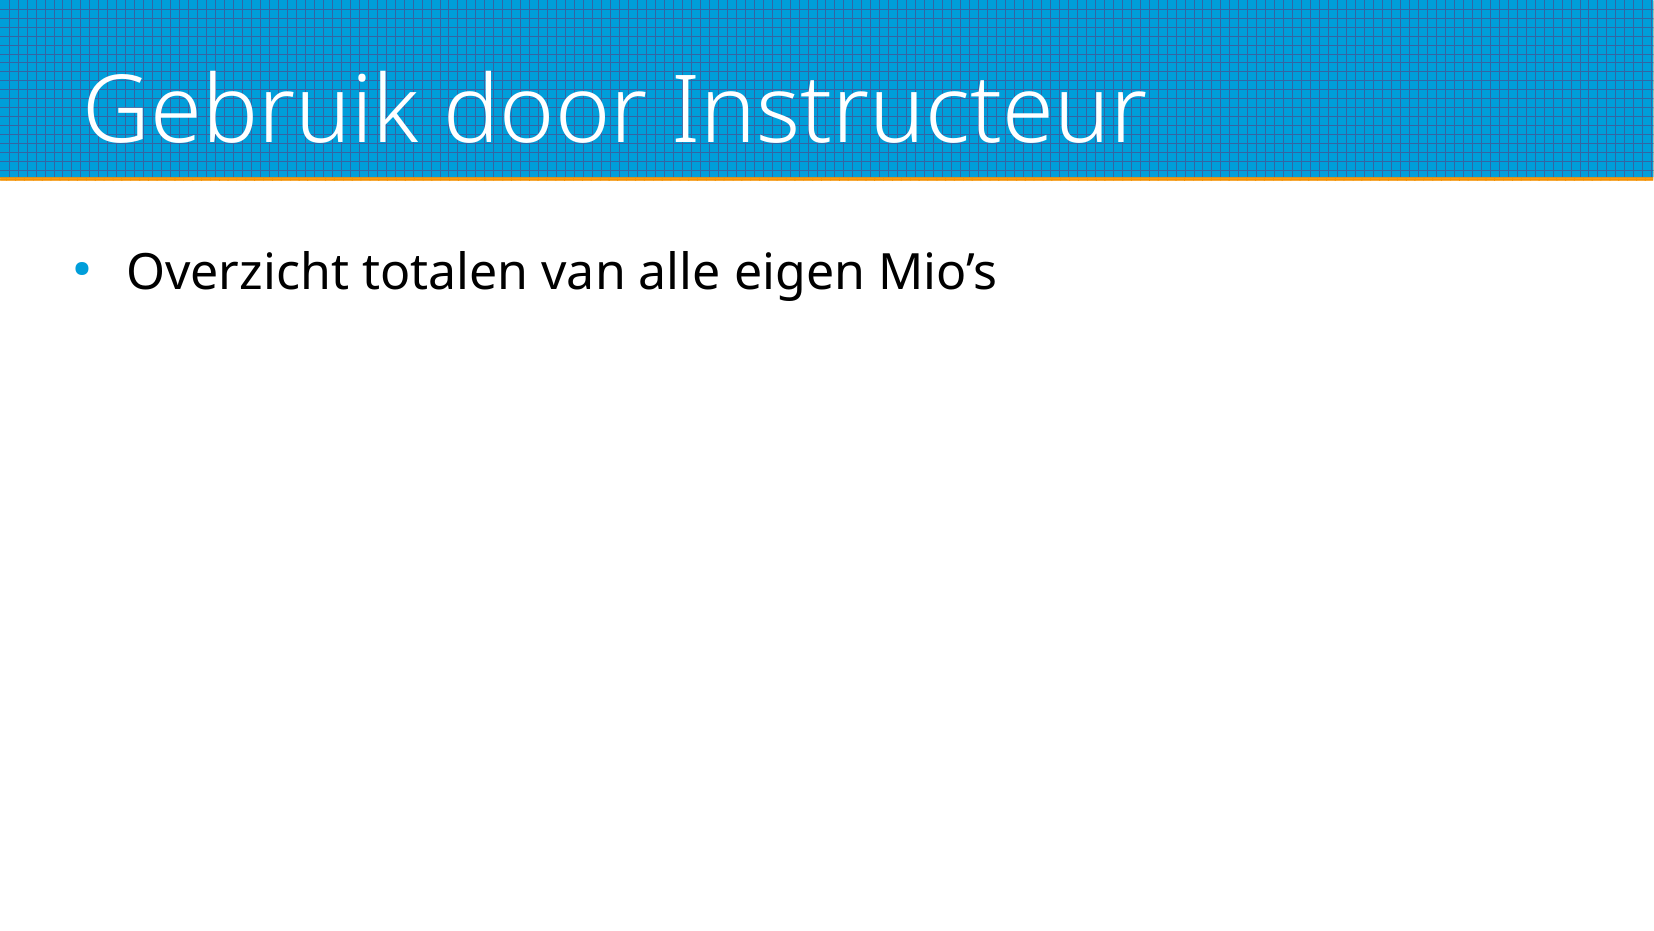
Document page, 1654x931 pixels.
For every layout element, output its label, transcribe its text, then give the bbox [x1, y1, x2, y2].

list Overzicht totalen van alle eigen Mio’s [55, 236, 1536, 811]
title Gebruik door Instructeur [82, 14, 1571, 171]
